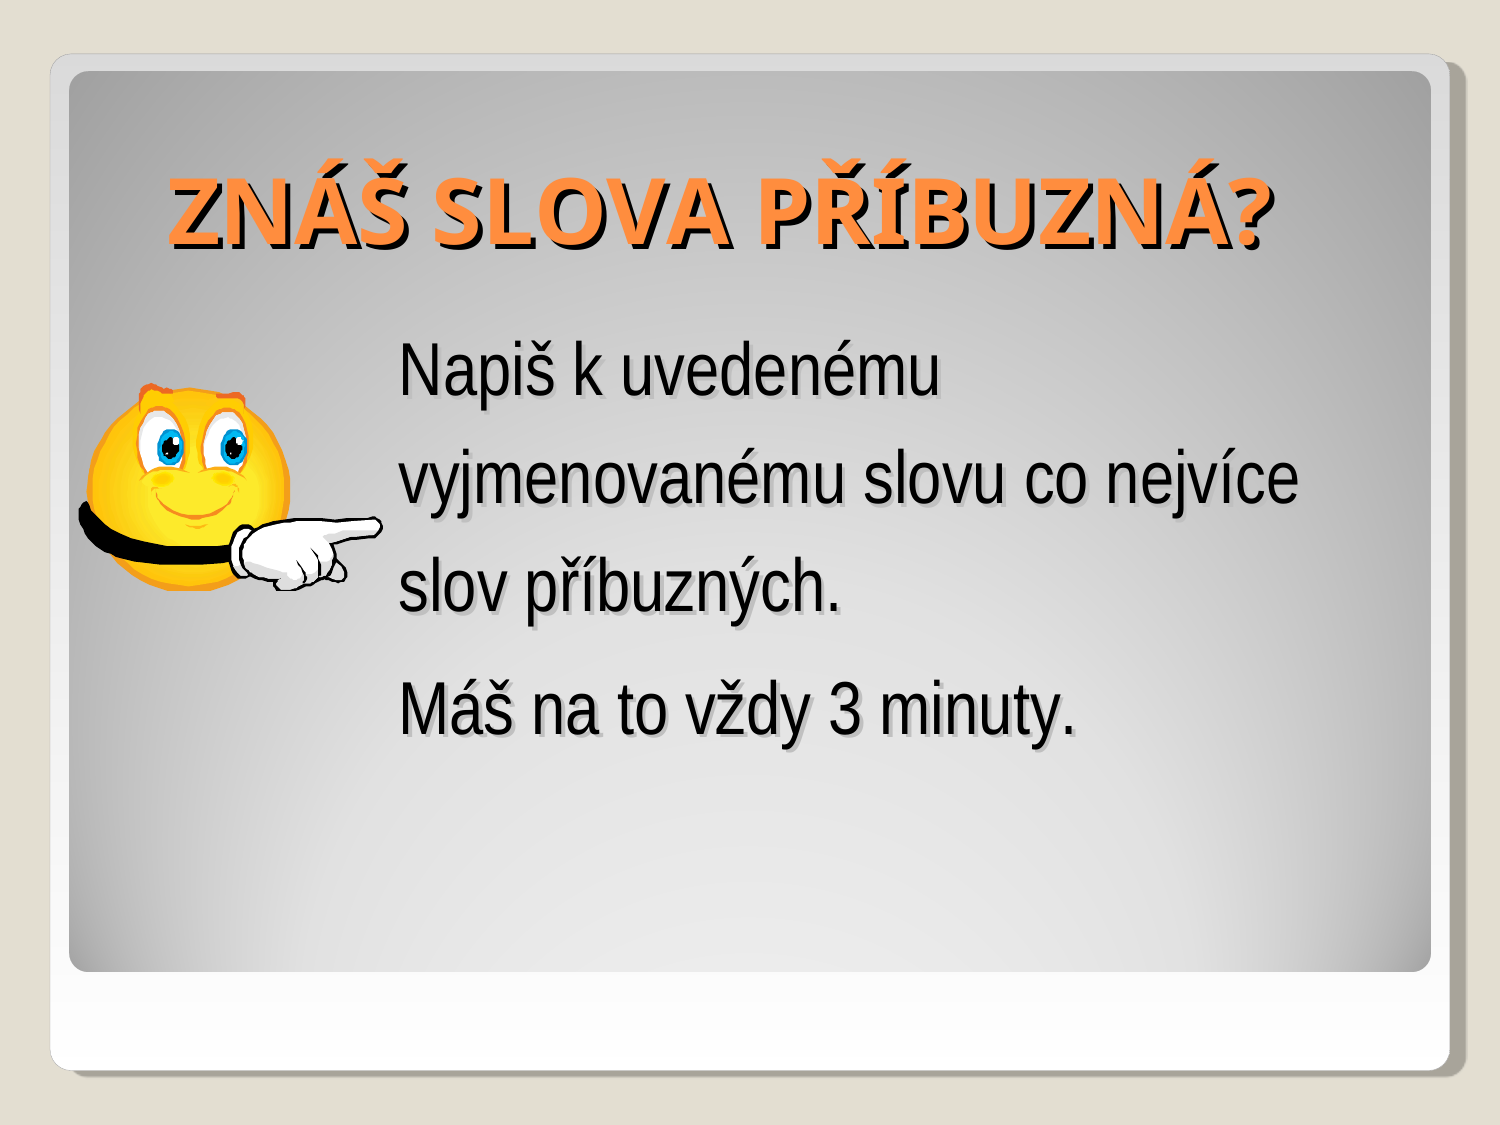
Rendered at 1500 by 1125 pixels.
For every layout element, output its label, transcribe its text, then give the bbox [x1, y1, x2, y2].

text_box ZNÁŠ SLOVA PŘÍBUZNÁ? [59, 118, 1382, 296]
text_box Napiš k uvedenému vyjmenovanému slovu co nejvíce slov příbuzných. Máš na to vždy 3 minuty. [383, 295, 1388, 877]
picture [69, 71, 1431, 972]
